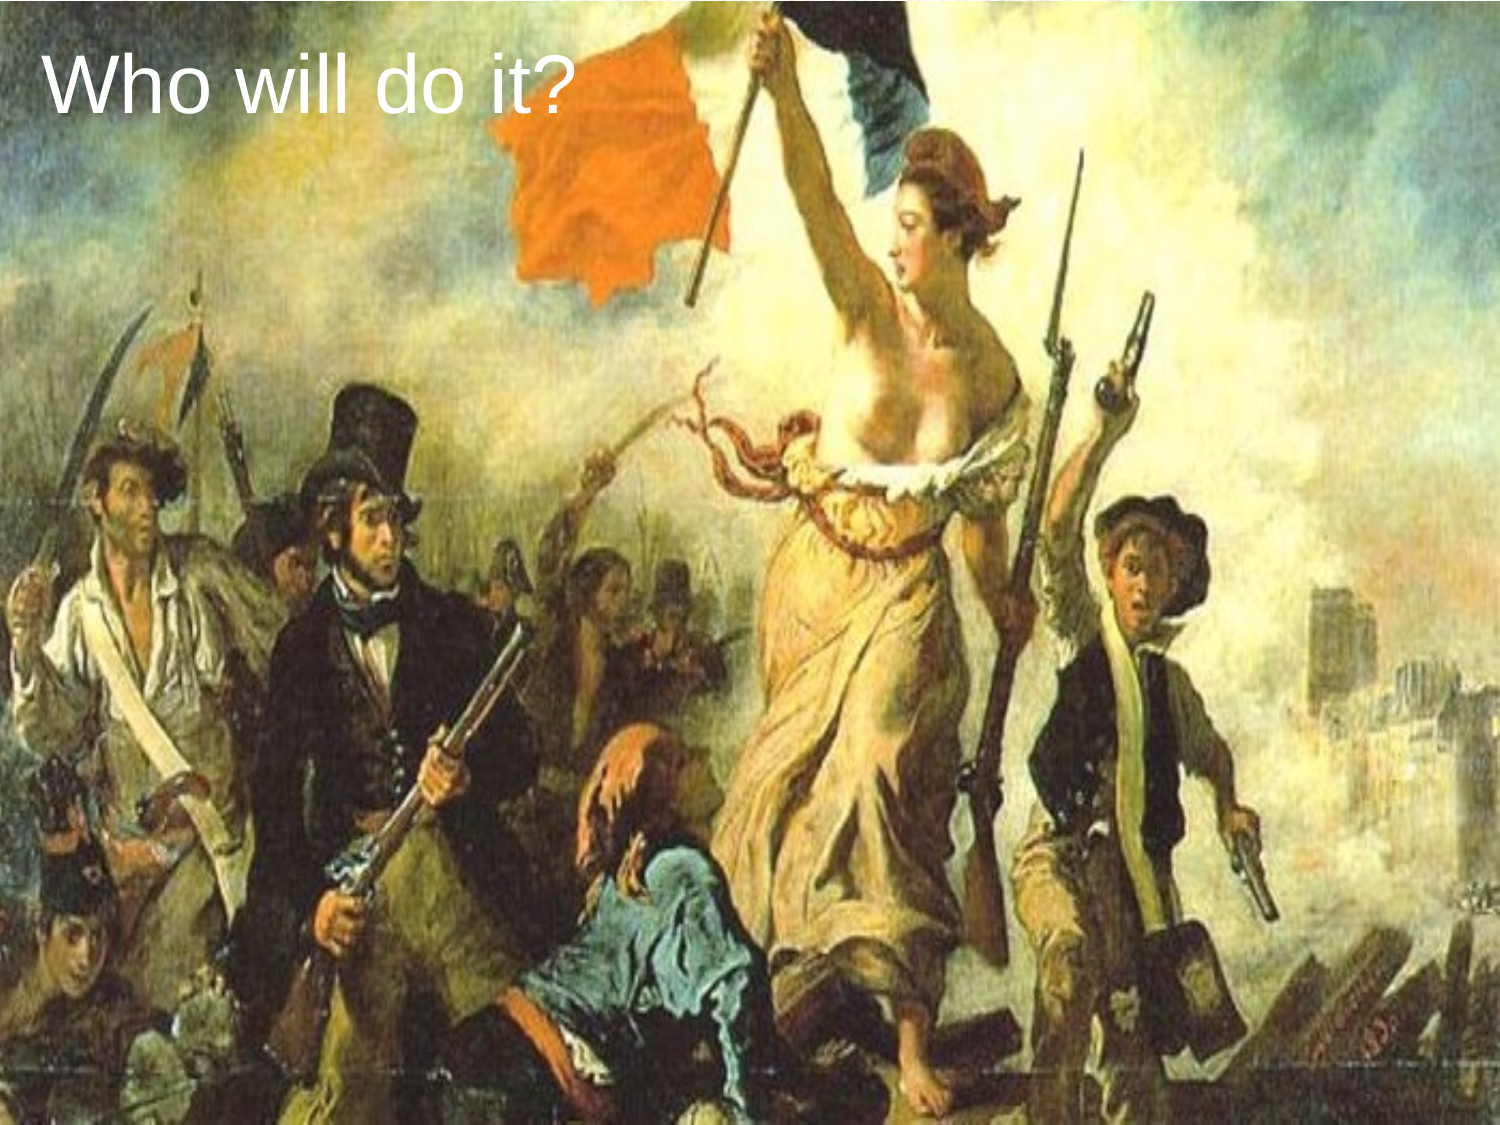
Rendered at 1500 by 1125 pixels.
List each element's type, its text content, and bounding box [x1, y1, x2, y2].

picture [0, 0, 1500, 1125]
text_box Who will do it? [12, 38, 607, 132]
